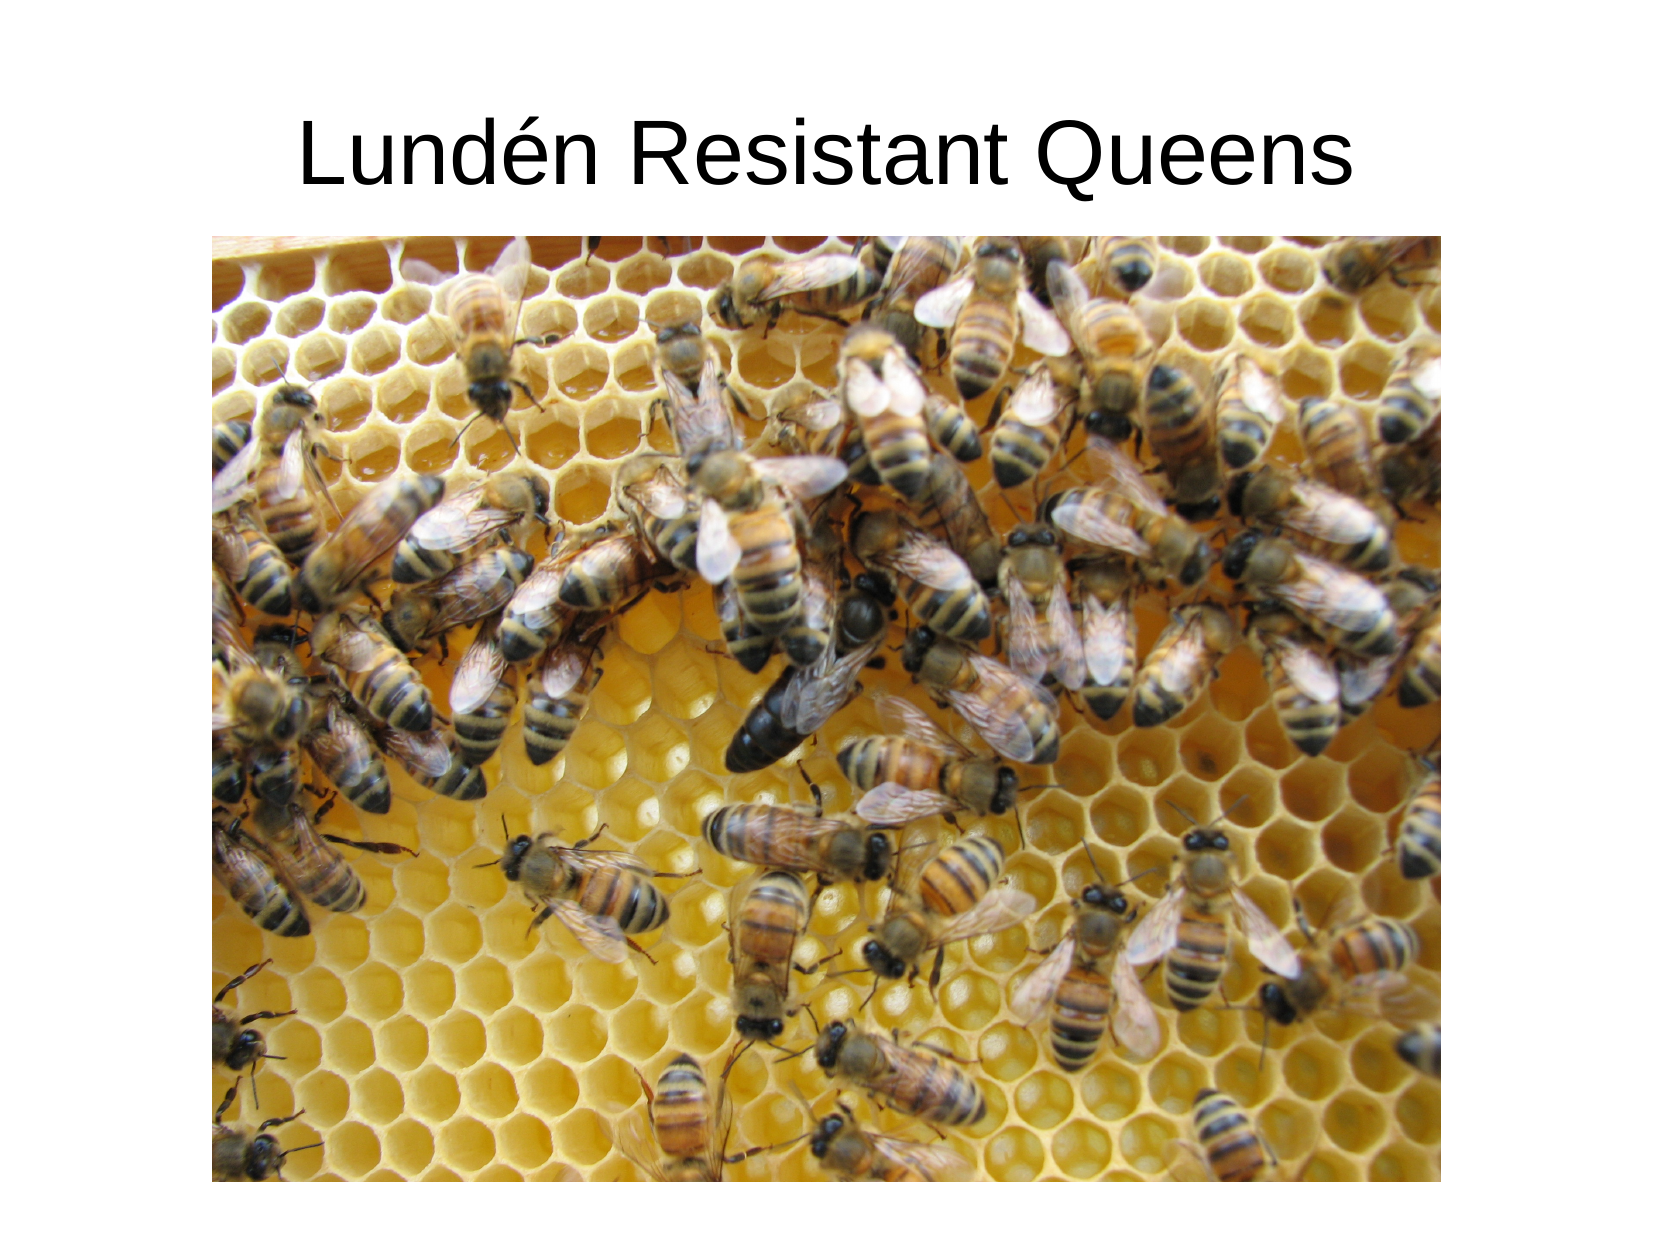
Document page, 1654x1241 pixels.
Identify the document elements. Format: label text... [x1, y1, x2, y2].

picture [212, 236, 1441, 1182]
title Lundén Resistant Queens [82, 49, 1571, 257]
